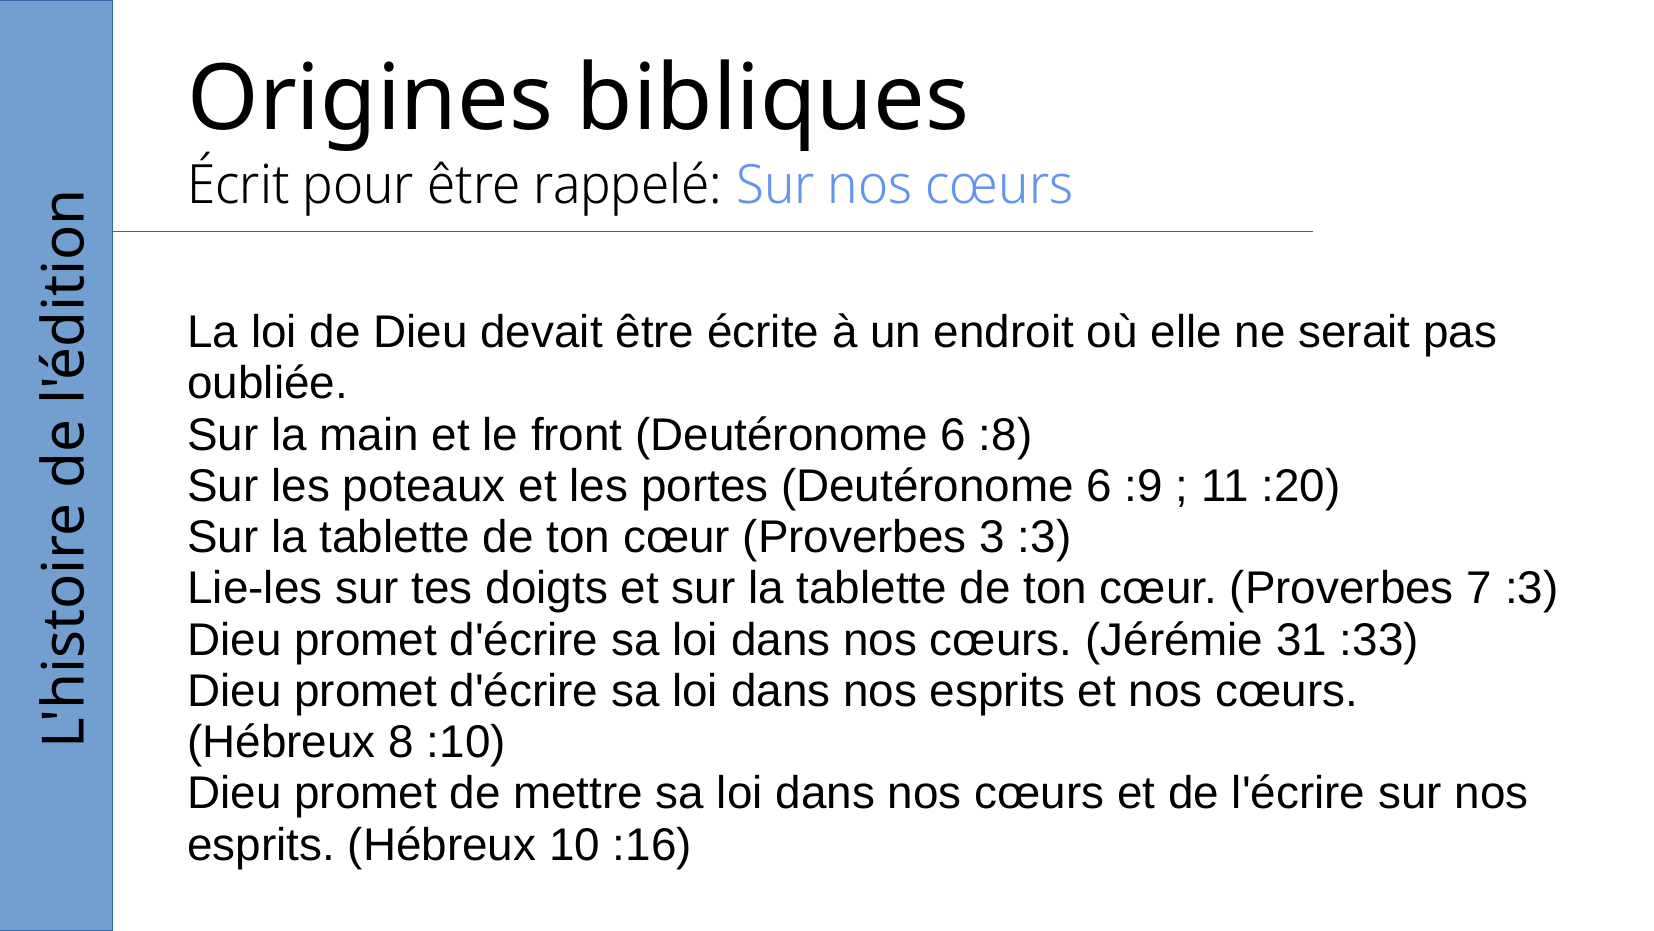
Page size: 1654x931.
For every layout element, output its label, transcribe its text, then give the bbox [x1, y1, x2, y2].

text_box L'histoire de l'édition [13, 37, 105, 901]
text_box [0, 0, 113, 931]
title Écrit pour être rappelé: Sur nos cœurs [187, 125, 1571, 239]
title Origines bibliques [187, 33, 1571, 125]
subtitle La loi de Dieu devait être écrite à un endroit où elle ne serait pas oubliée. Sur la main et le front (Deutéronome 6 :8) Sur les poteaux et les portes (Deutéronome 6 :9 ; 11 :20) Sur la tablette de ton cœur (Proverbes 3 :3) Lie-les sur tes doigts et sur la tablette de ton cœur. (Proverbes 7 :3) Dieu promet d'écrire sa loi dans nos cœurs. (Jérémie 31 :33) Dieu promet d'écrire sa loi dans nos esprits et nos cœurs. (Hébreux 8 :10) Dieu promet de mettre sa loi dans nos cœurs et de l'écrire sur nos esprits. (Hébreux 10 :16) [187, 306, 1571, 871]
